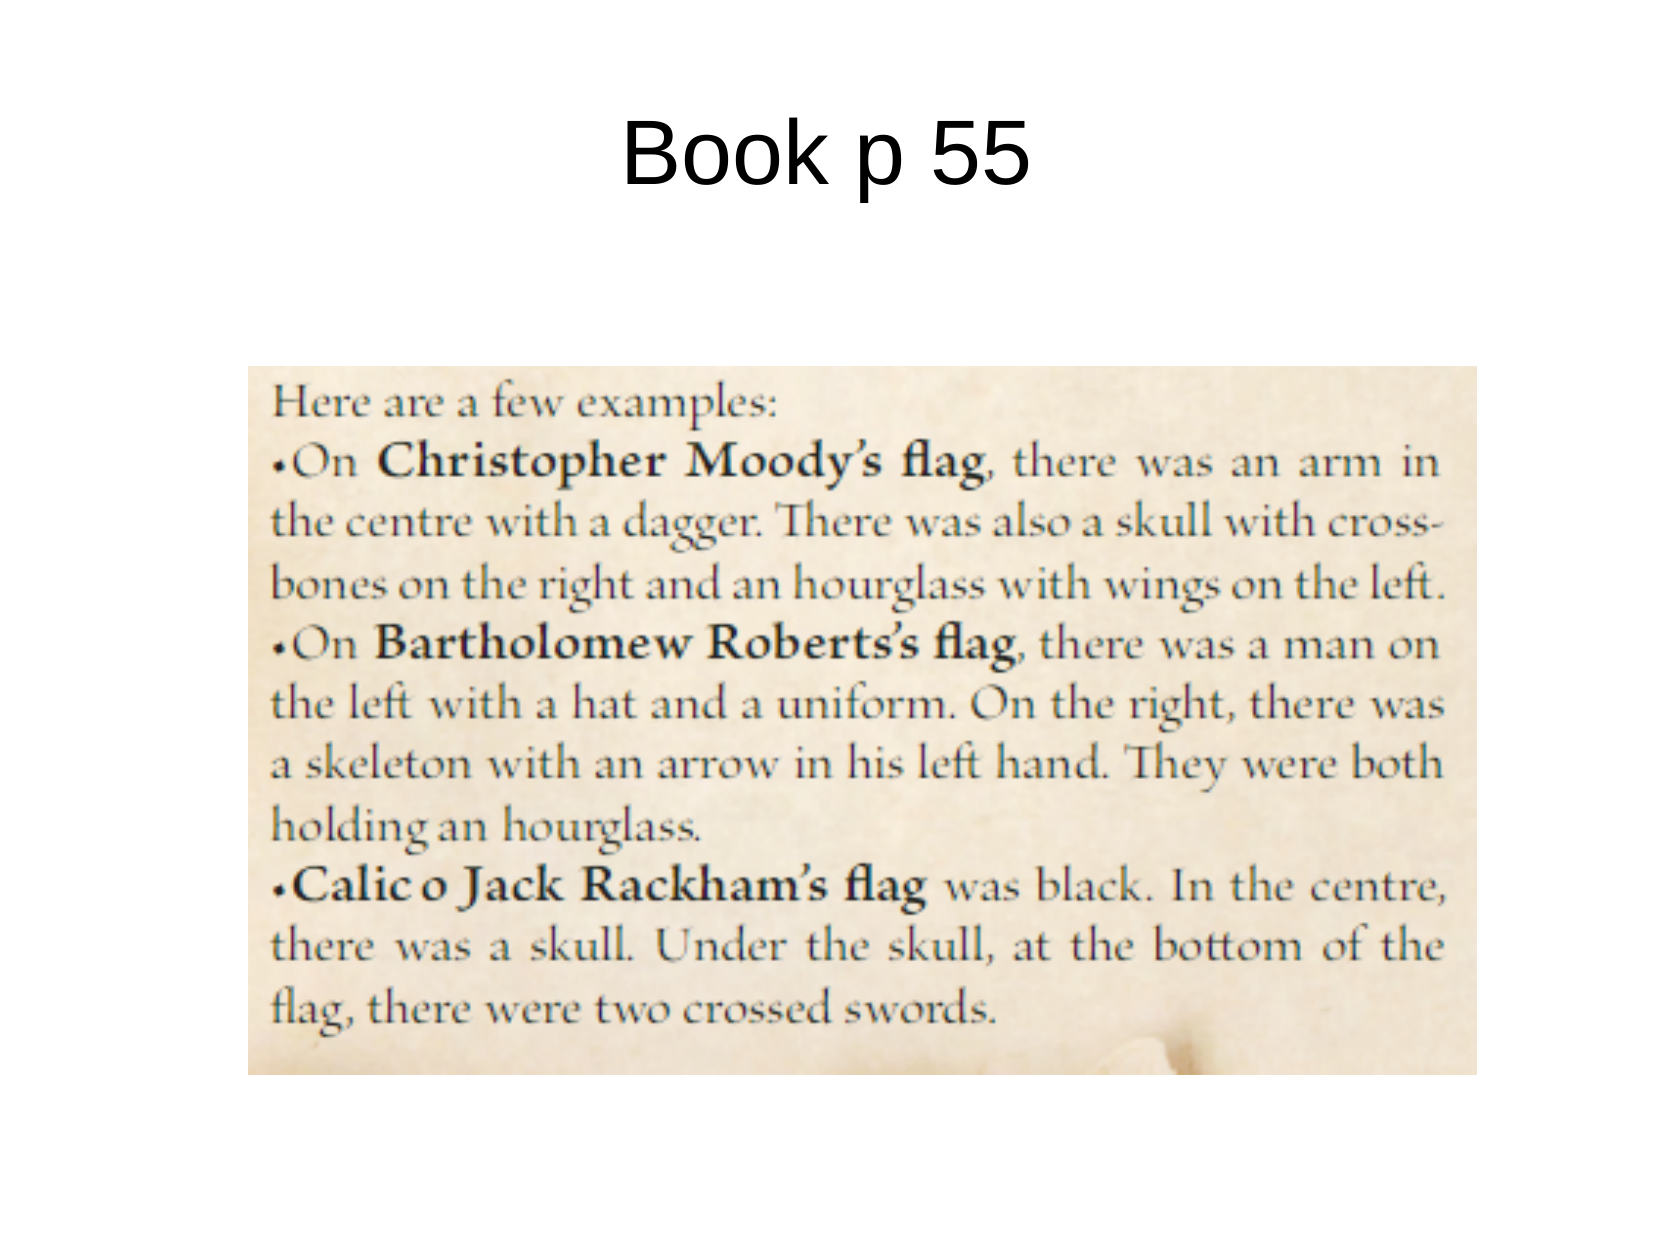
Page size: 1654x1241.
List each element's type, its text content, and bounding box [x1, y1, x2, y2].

picture [248, 366, 1477, 1075]
title Book p 55 [82, 49, 1571, 257]
